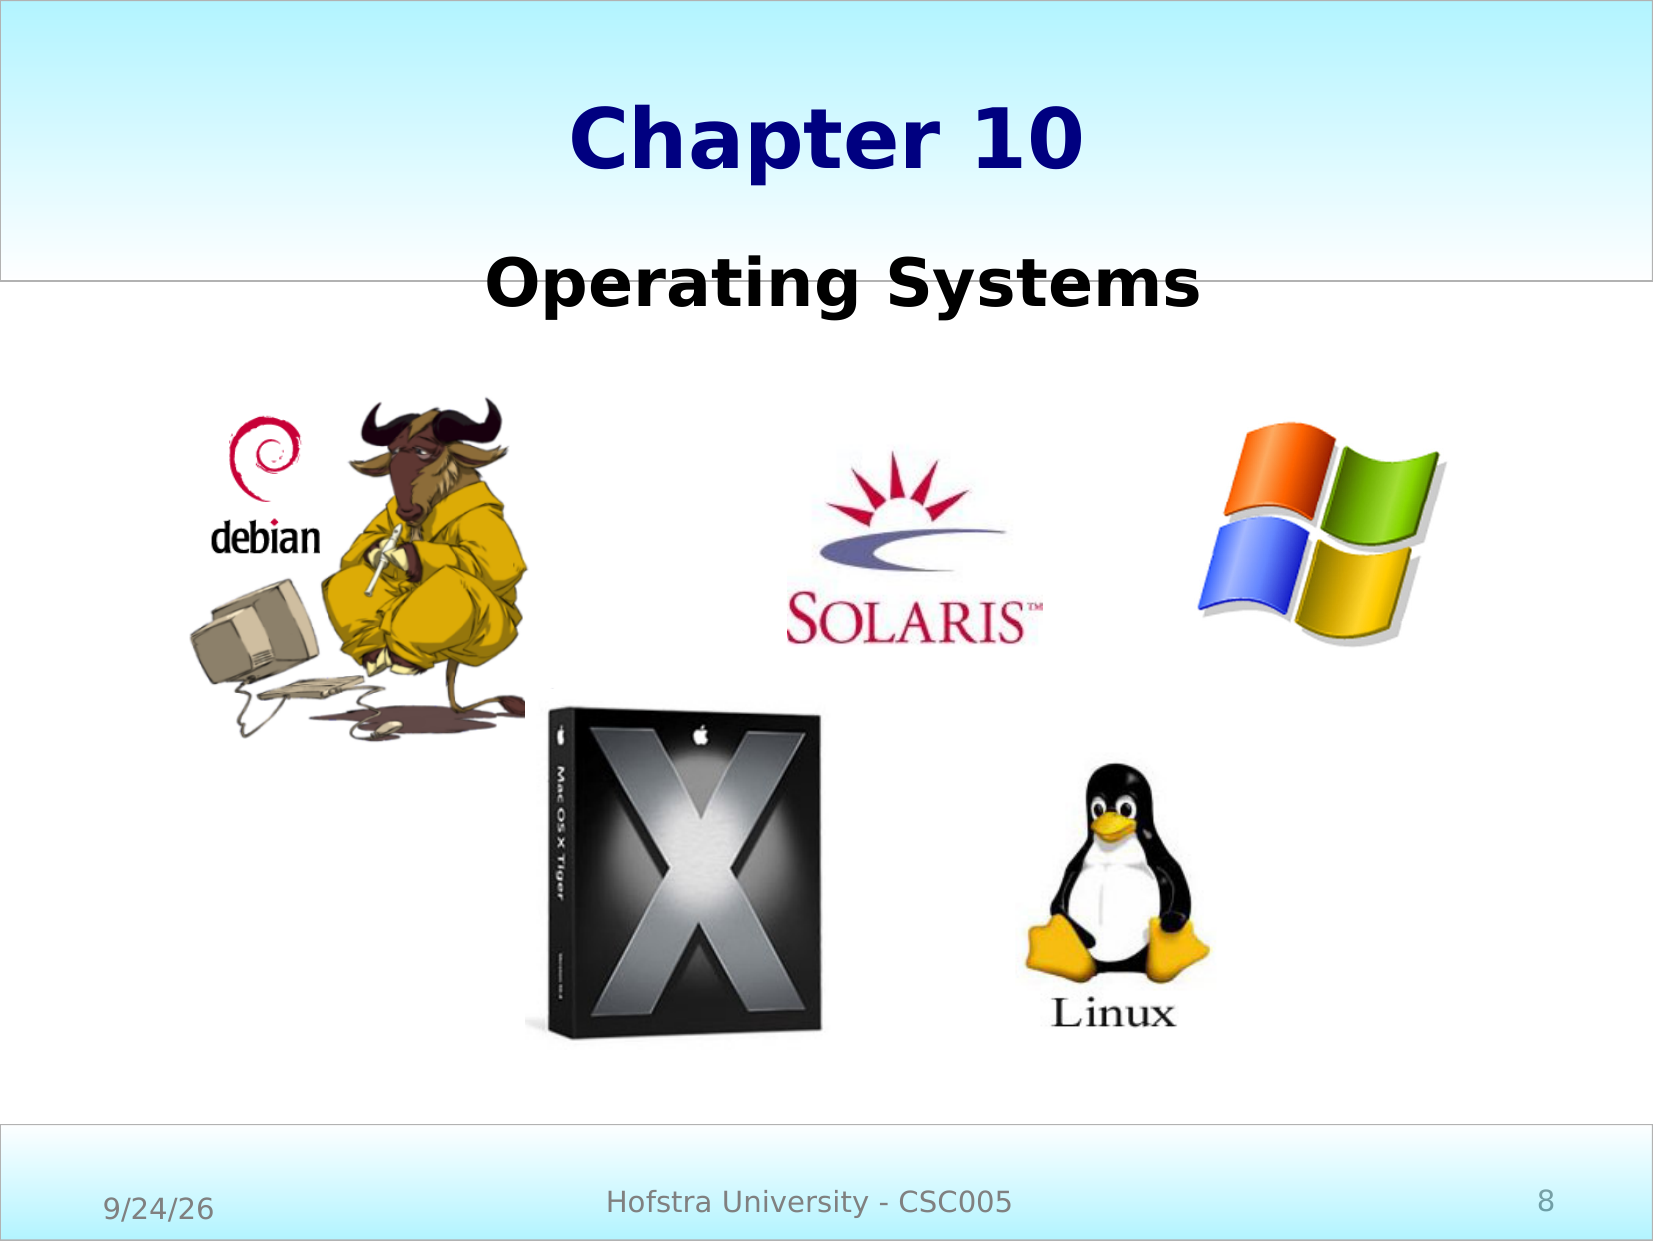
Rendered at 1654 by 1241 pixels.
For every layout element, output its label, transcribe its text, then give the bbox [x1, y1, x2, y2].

picture [787, 420, 1043, 676]
picture [1135, 405, 1501, 676]
subtitle Operating Systems [37, 191, 1576, 376]
picture [150, 389, 843, 1051]
picture [928, 703, 1279, 1051]
title Chapter 10 [78, 77, 1576, 191]
